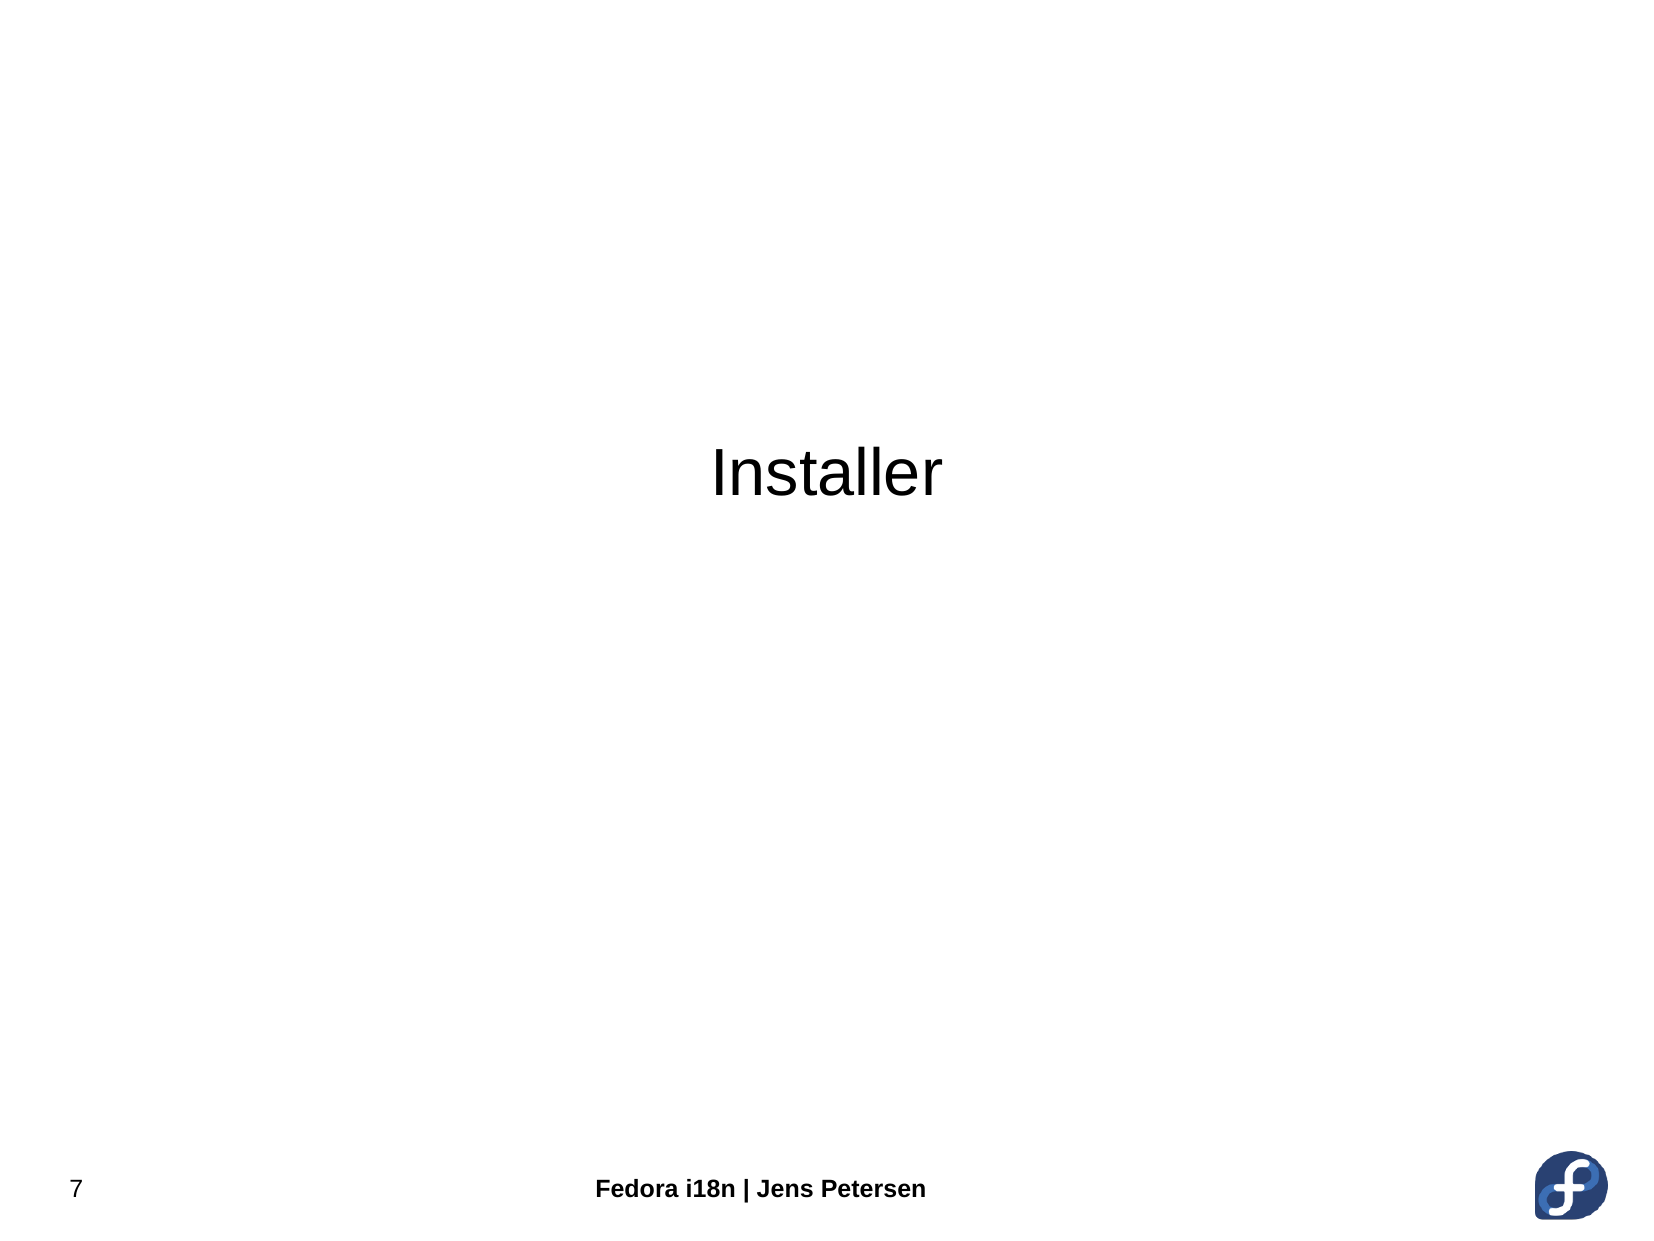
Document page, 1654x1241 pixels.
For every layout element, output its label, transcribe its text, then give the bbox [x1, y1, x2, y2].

picture [1529, 1146, 1613, 1224]
subtitle Installer [82, 37, 1571, 907]
